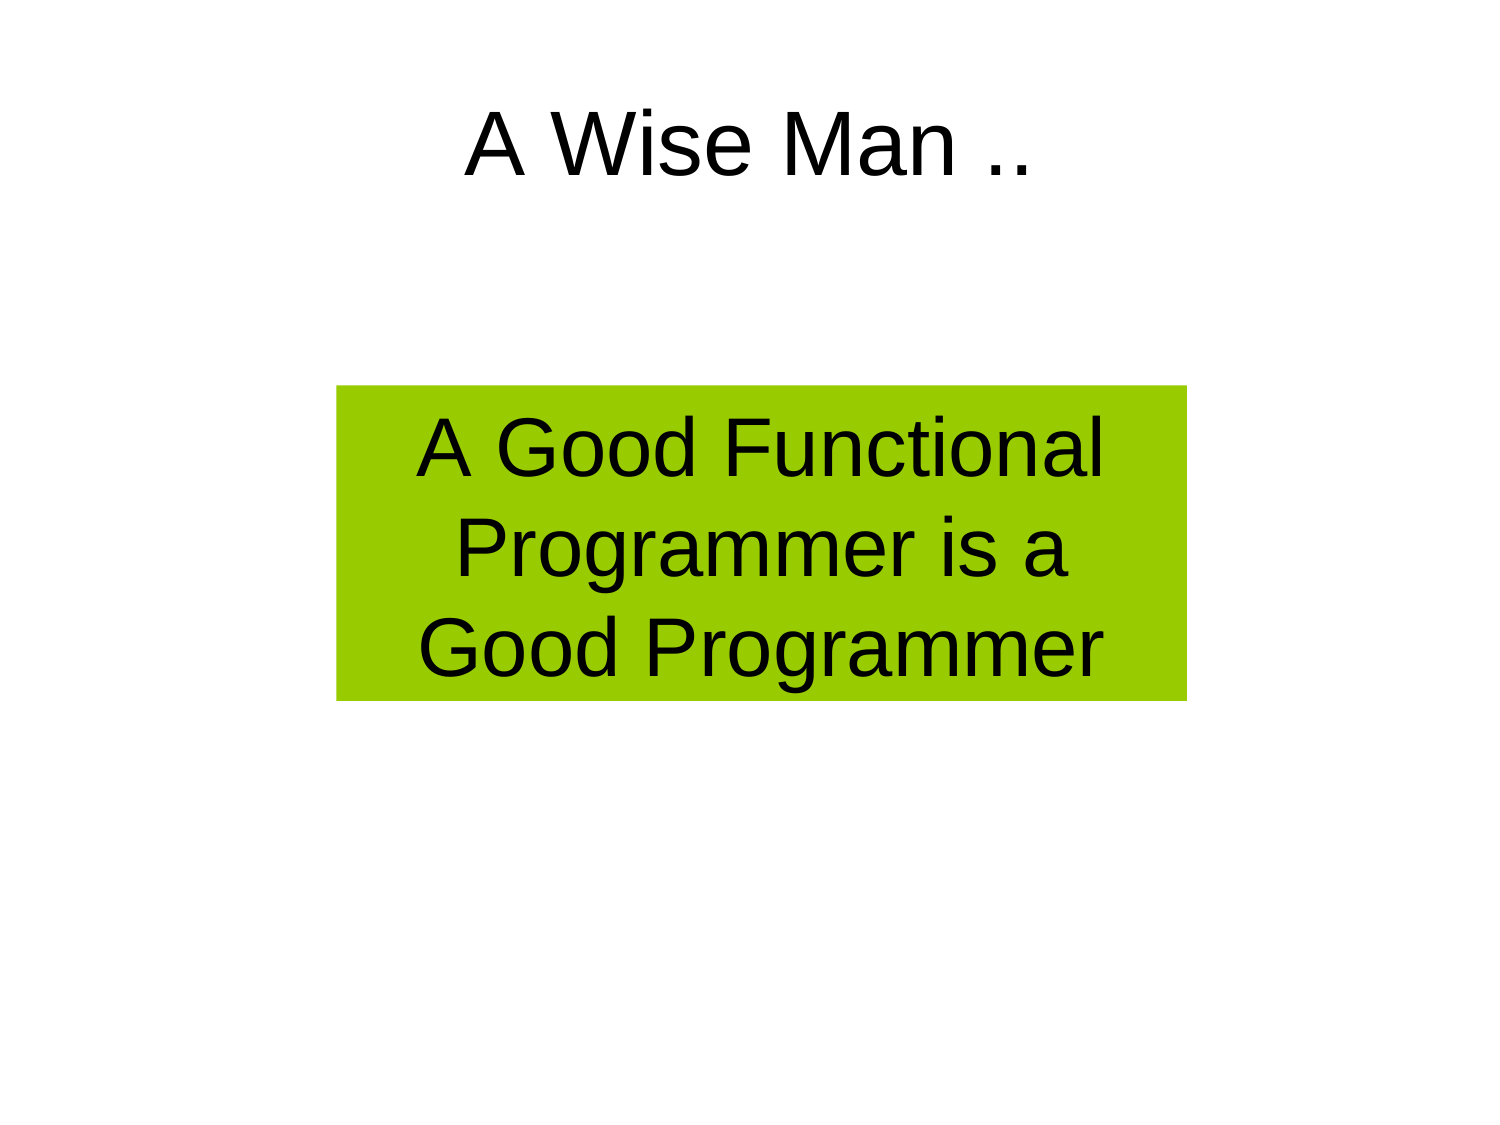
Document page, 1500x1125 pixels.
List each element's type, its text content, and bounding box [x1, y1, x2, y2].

text_box A Good Functional Programmer is a Good Programmer [336, 385, 1187, 701]
title A Wise Man .. [75, 45, 1426, 233]
